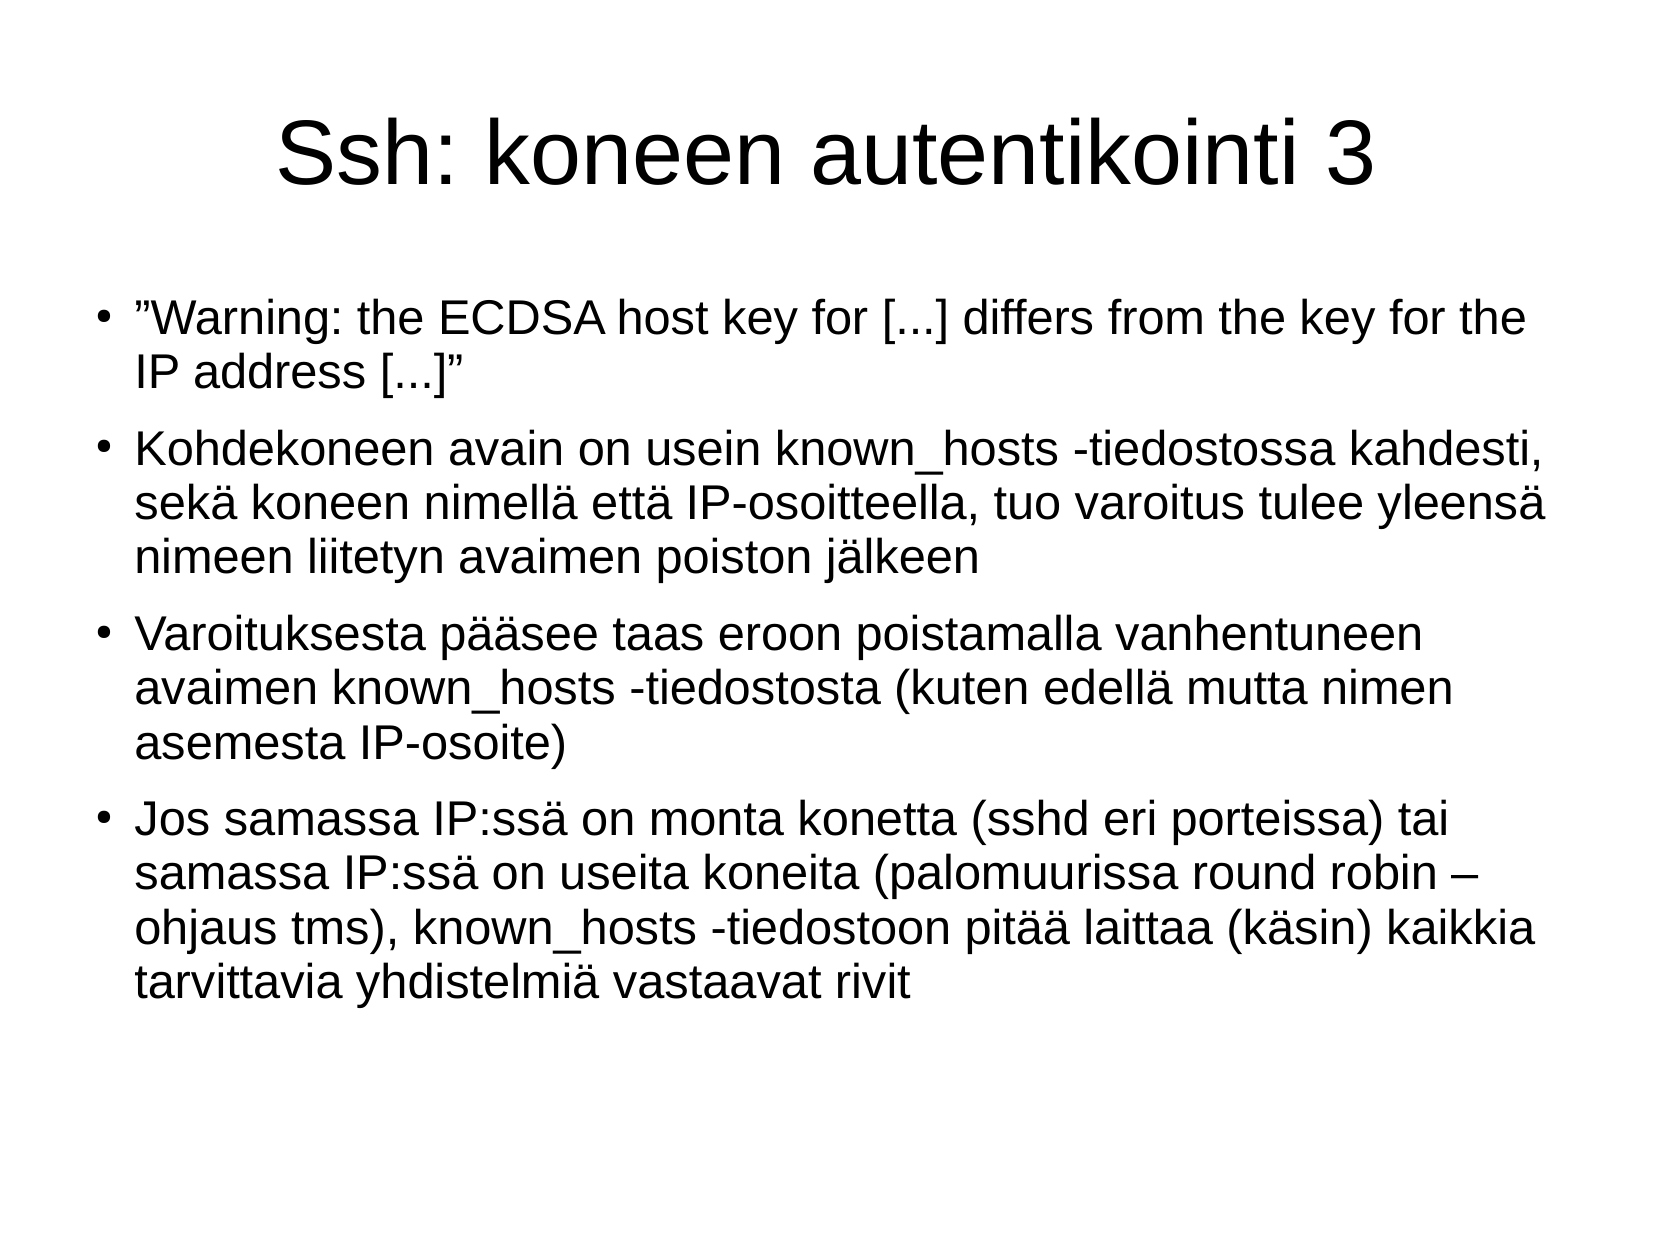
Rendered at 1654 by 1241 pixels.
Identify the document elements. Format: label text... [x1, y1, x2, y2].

list ”Warning: the ECDSA host key for [...] differs from the key for the IP address [...]” Kohdekoneen avain on usein known_hosts -tiedostossa kahdesti, sekä koneen nimellä että IP-osoitteella, tuo varoitus tulee yleensä nimeen liitetyn avaimen poiston jälkeen Varoituksesta pääsee taas eroon poistamalla vanhentuneen avaimen known_hosts -tiedostosta (kuten edellä mutta nimen asemesta IP-osoite) Jos samassa IP:ssä on monta konetta (sshd eri porteissa) tai samassa IP:ssä on useita koneita (palomuurissa round robin –ohjaus tms), known_hosts -tiedostoon pitää laittaa (käsin) kaikkia tarvittavia yhdistelmiä vastaavat rivit [82, 290, 1571, 1010]
title Ssh: koneen autentikointi 3 [82, 49, 1571, 257]
